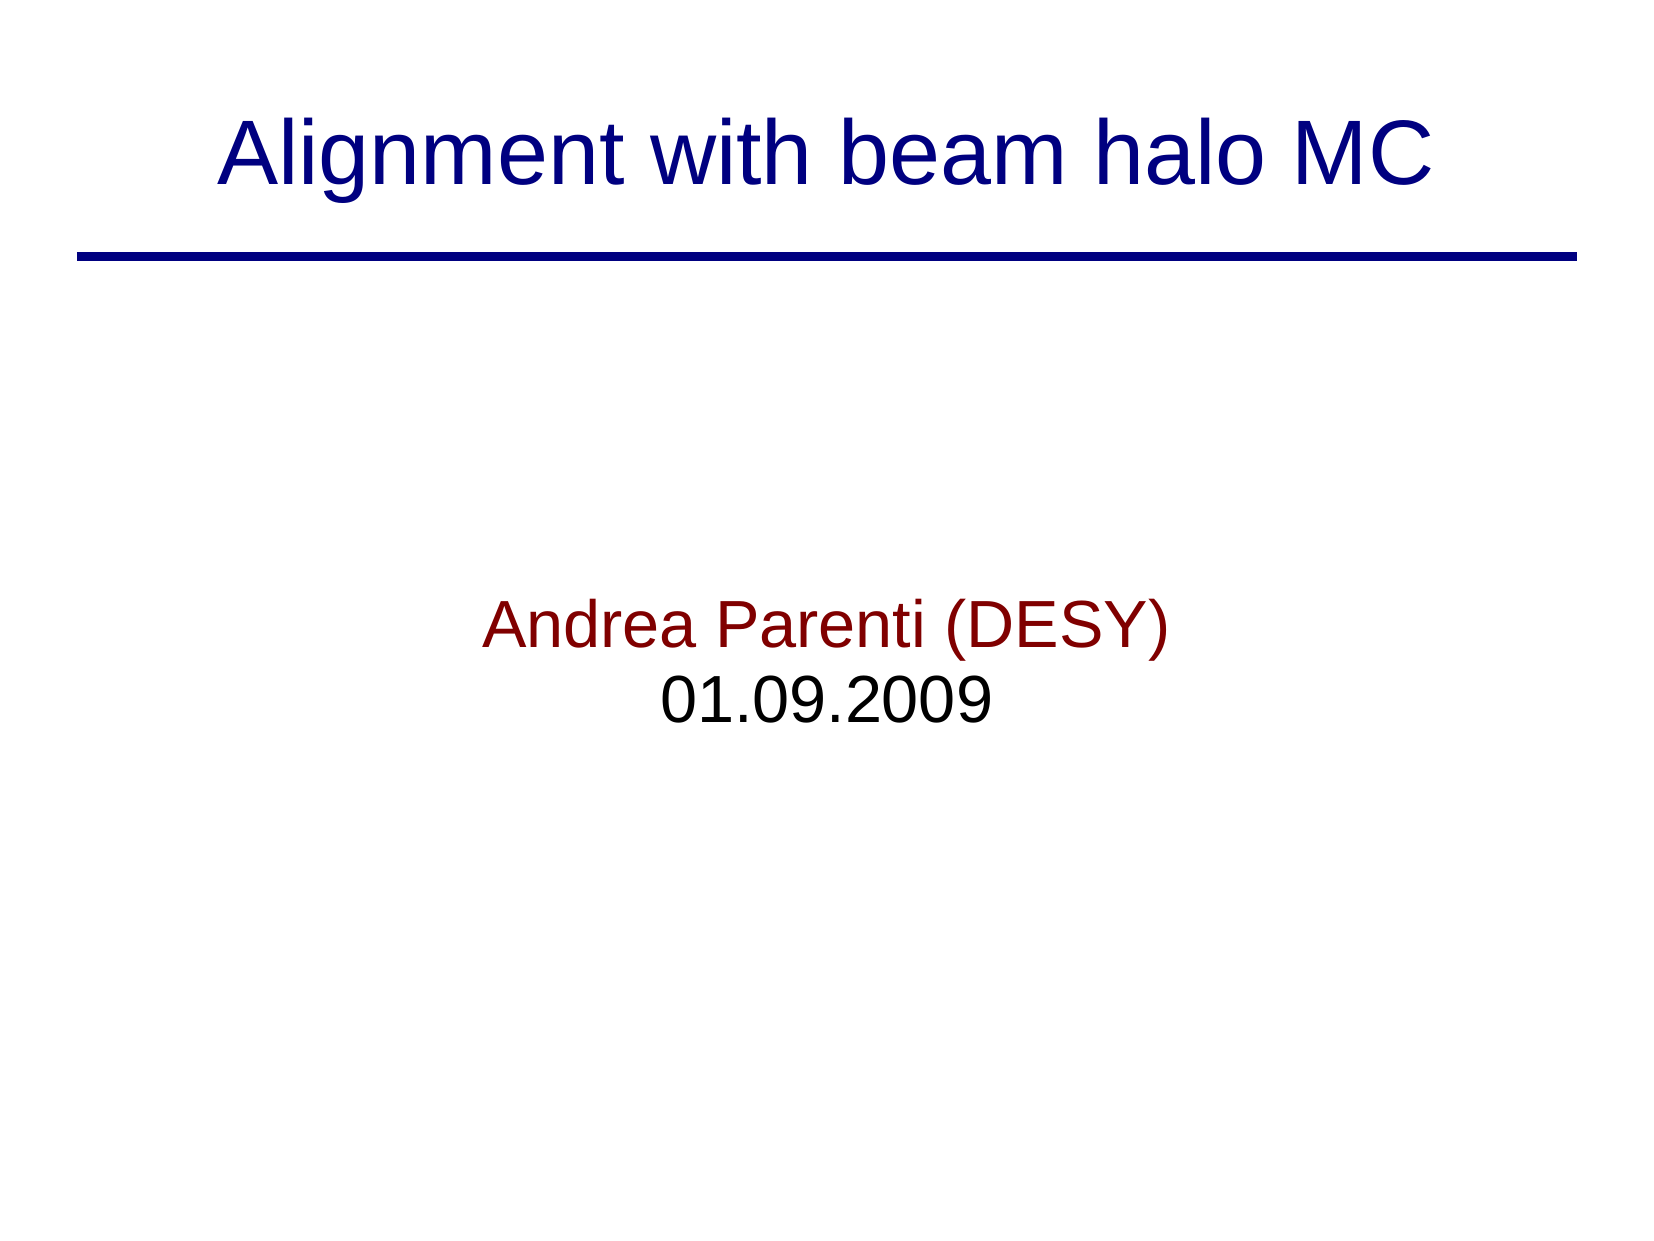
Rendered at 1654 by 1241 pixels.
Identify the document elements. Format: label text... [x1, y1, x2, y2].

title Alignment with beam halo MC [82, 49, 1571, 257]
subtitle Andrea Parenti (DESY) 01.09.2009 [82, 297, 1571, 1102]
